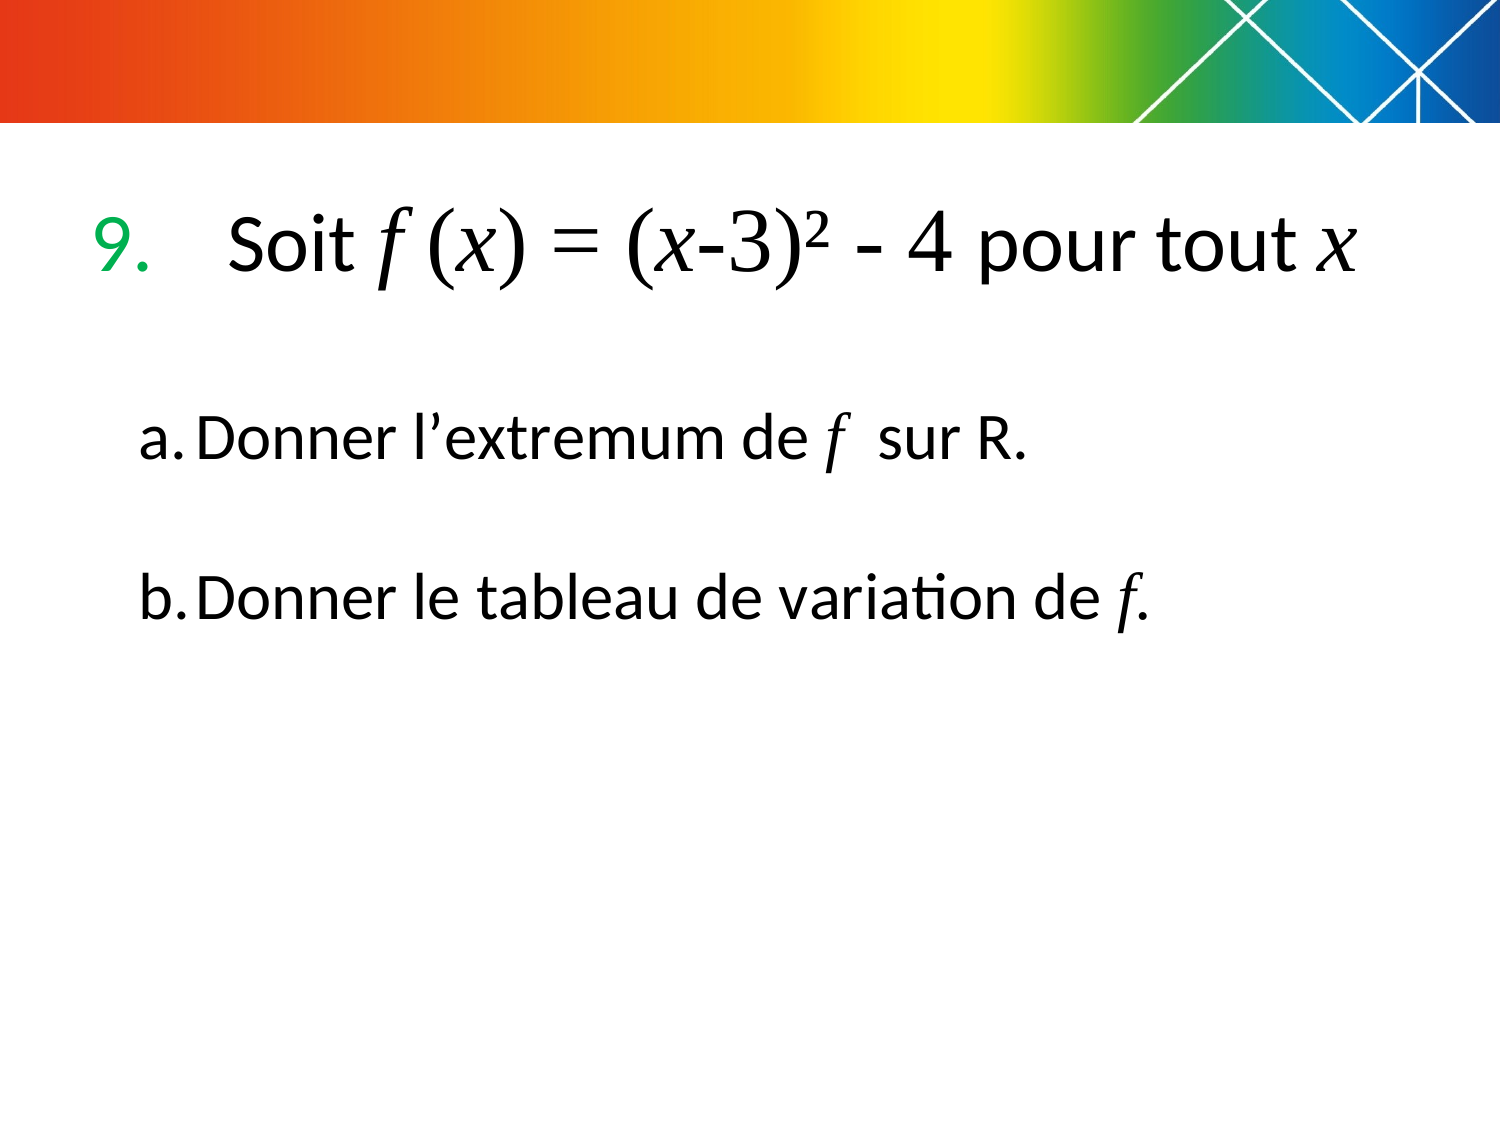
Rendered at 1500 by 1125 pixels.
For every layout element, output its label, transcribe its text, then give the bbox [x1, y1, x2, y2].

picture [1340, 0, 1500, 123]
picture [0, 0, 1359, 123]
title Soit f (x) = (x-3)² - 4 pour tout x [75, 163, 1426, 305]
text_box Donner l’extremum de f sur R. Donner le tableau de variation de f. [123, 385, 1377, 641]
